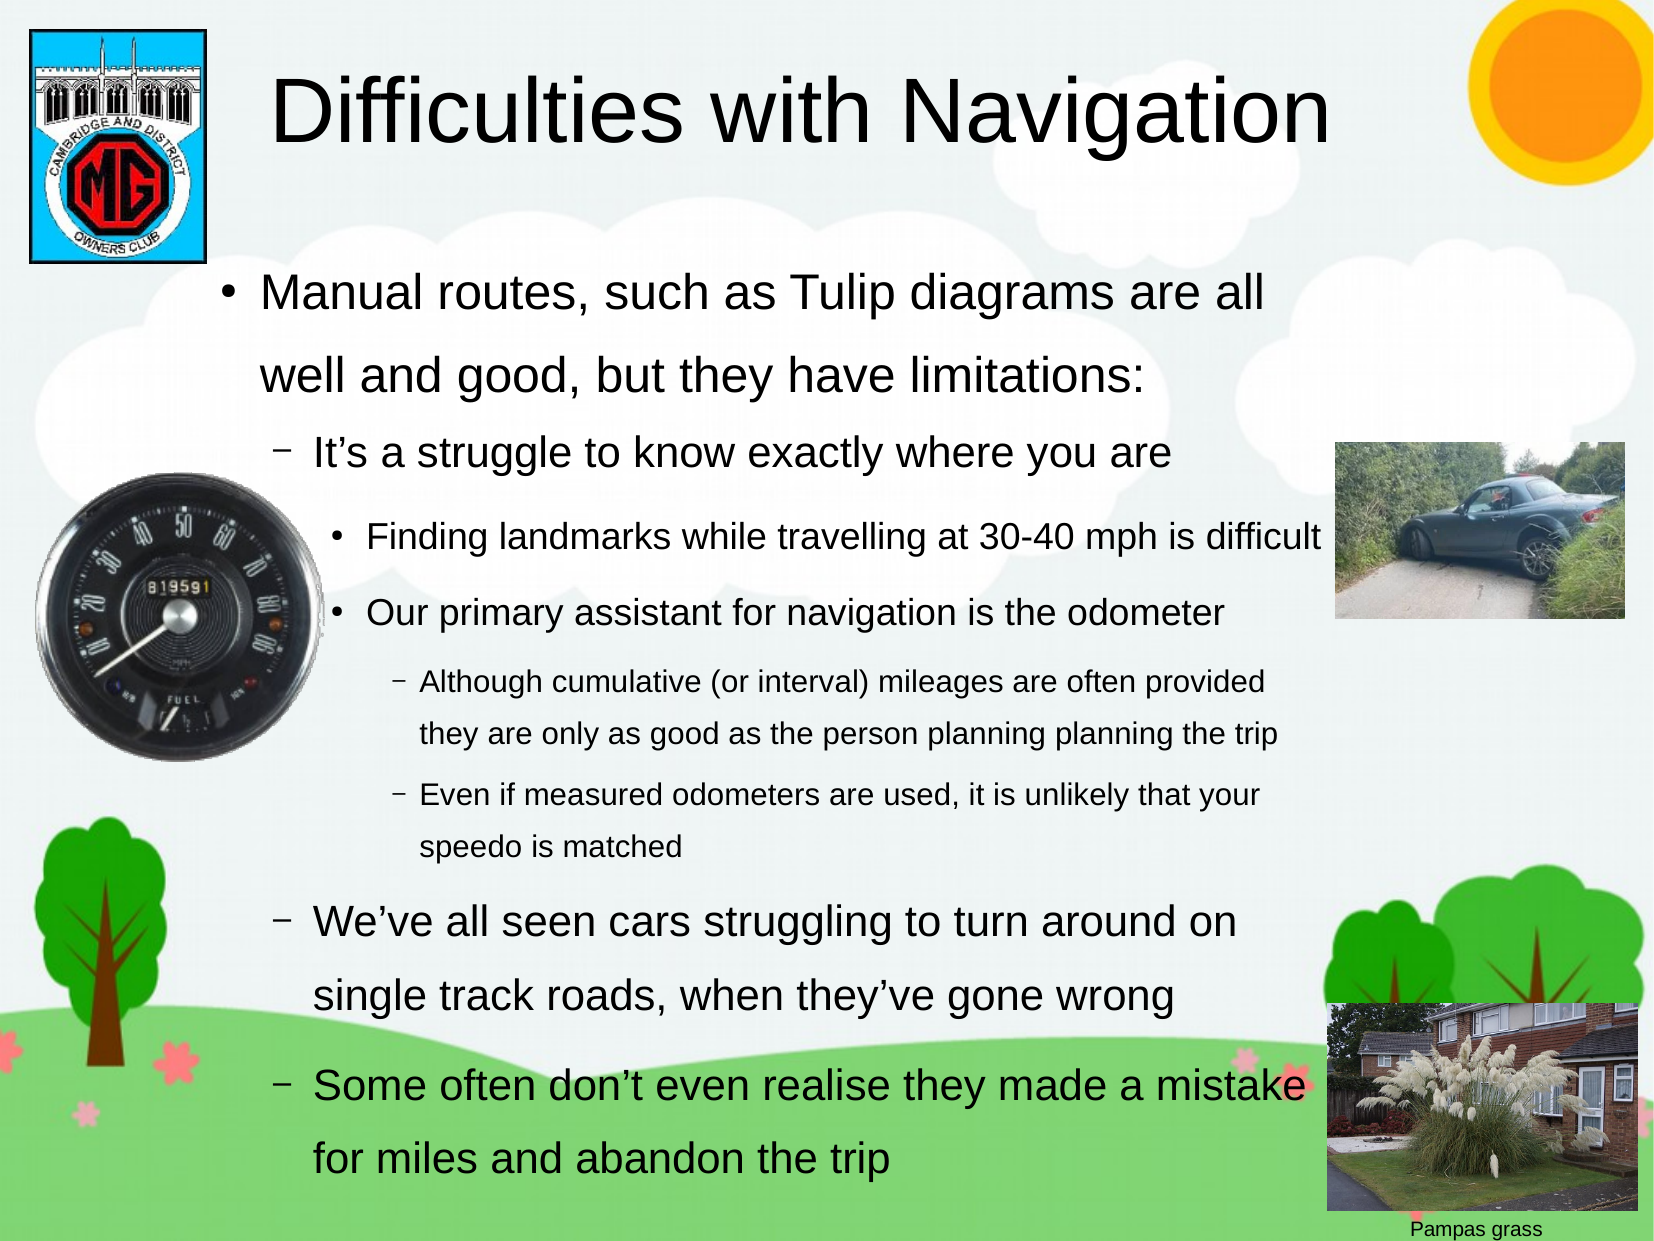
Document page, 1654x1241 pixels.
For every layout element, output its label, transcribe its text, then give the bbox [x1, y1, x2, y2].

title Difficulties with Navigation [245, 0, 1359, 223]
text_box Pampas grass [1387, 1210, 1565, 1241]
list Manual routes, such as Tulip diagrams are all well and good, but they have limitations: It’s a struggle to know exactly where you are Finding landmarks while travelling at 30-40 mph is difficult Our primary assistant for navigation is the odometer Although cumulative (or interval) mileages are often provided they are only as good as the person planning planning the trip Even if measured odometers are used, it is unlikely that your speedo is matched We’ve all seen cars struggling to turn around on single track roads, when they’ve gone wrong Some often don’t even realise they made a mistake for miles and abandon the trip [206, 236, 1329, 1211]
picture [0, 0, 1654, 1241]
